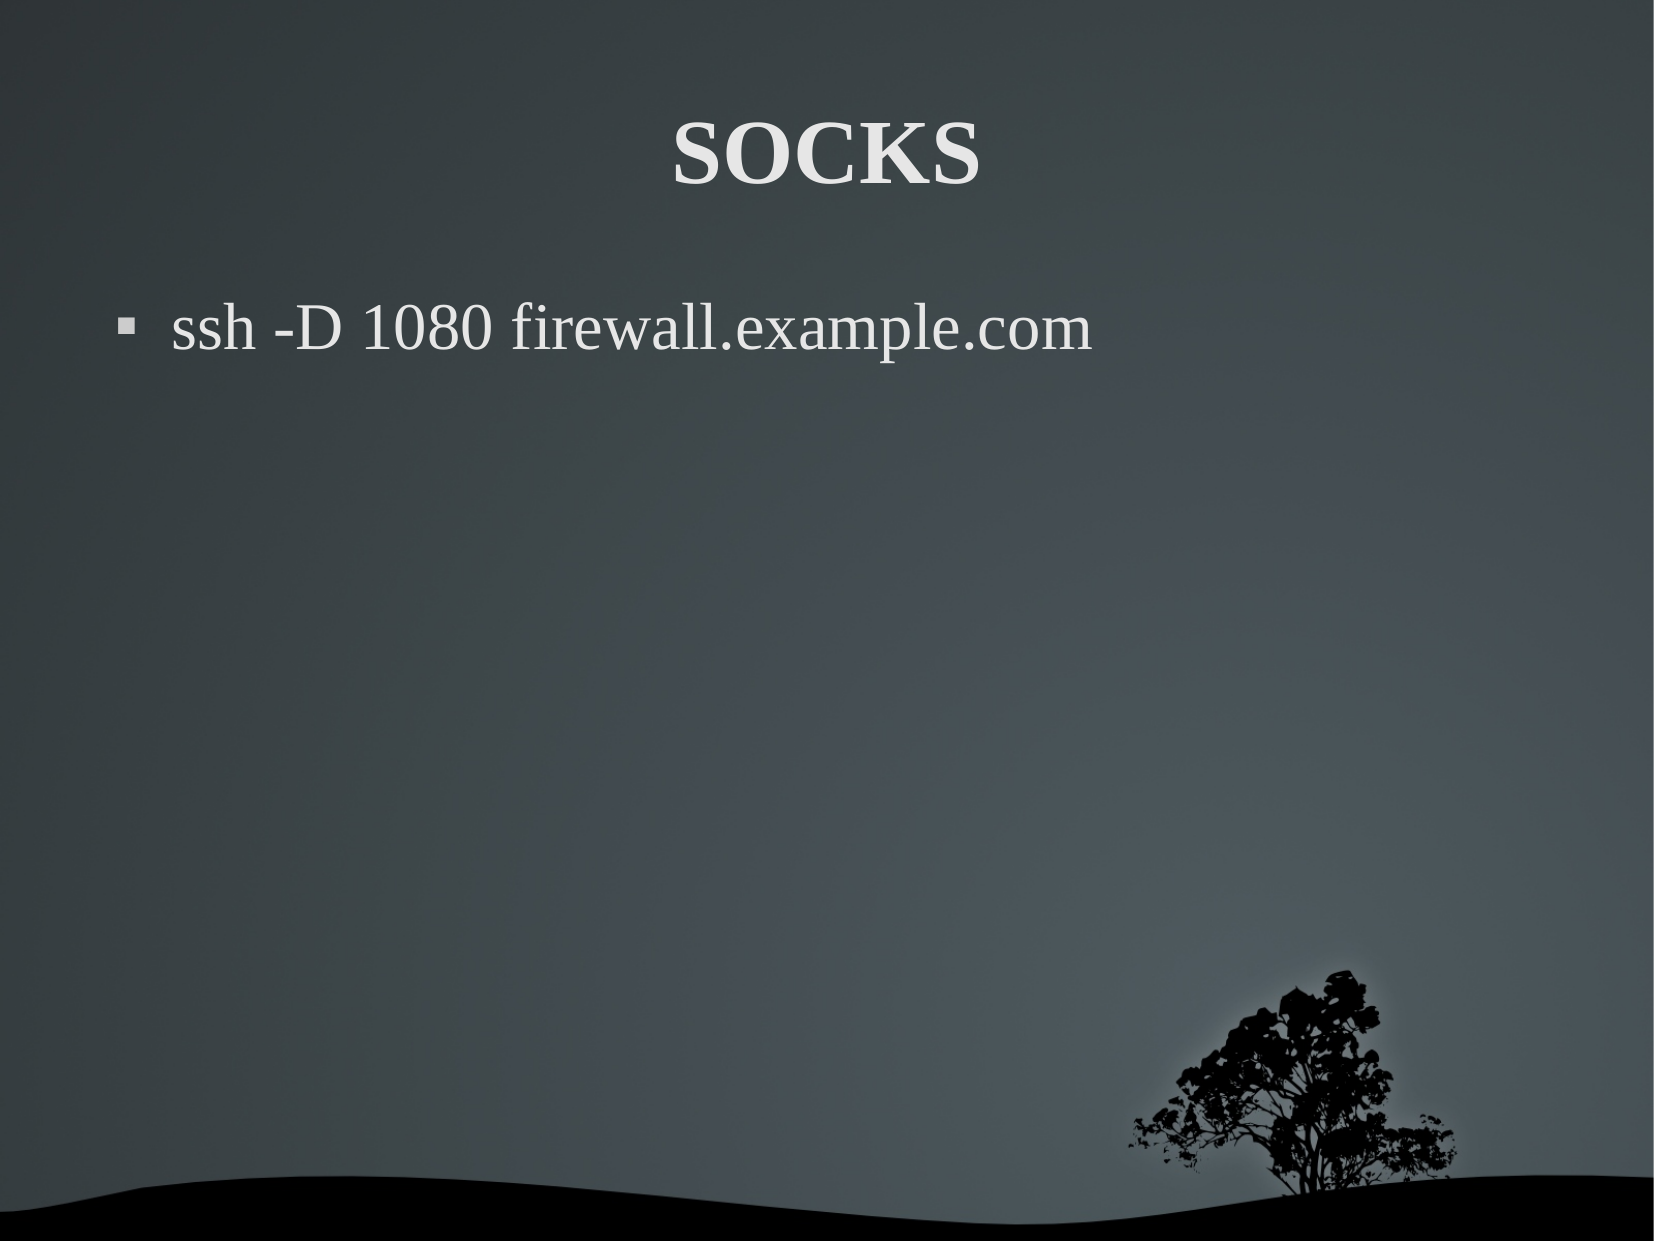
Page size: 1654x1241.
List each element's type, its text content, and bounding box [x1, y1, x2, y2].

picture [0, 0, 1654, 1241]
title SOCKS [82, 49, 1571, 257]
list ssh -D 1080 firewall.example.com [82, 290, 1571, 1109]
